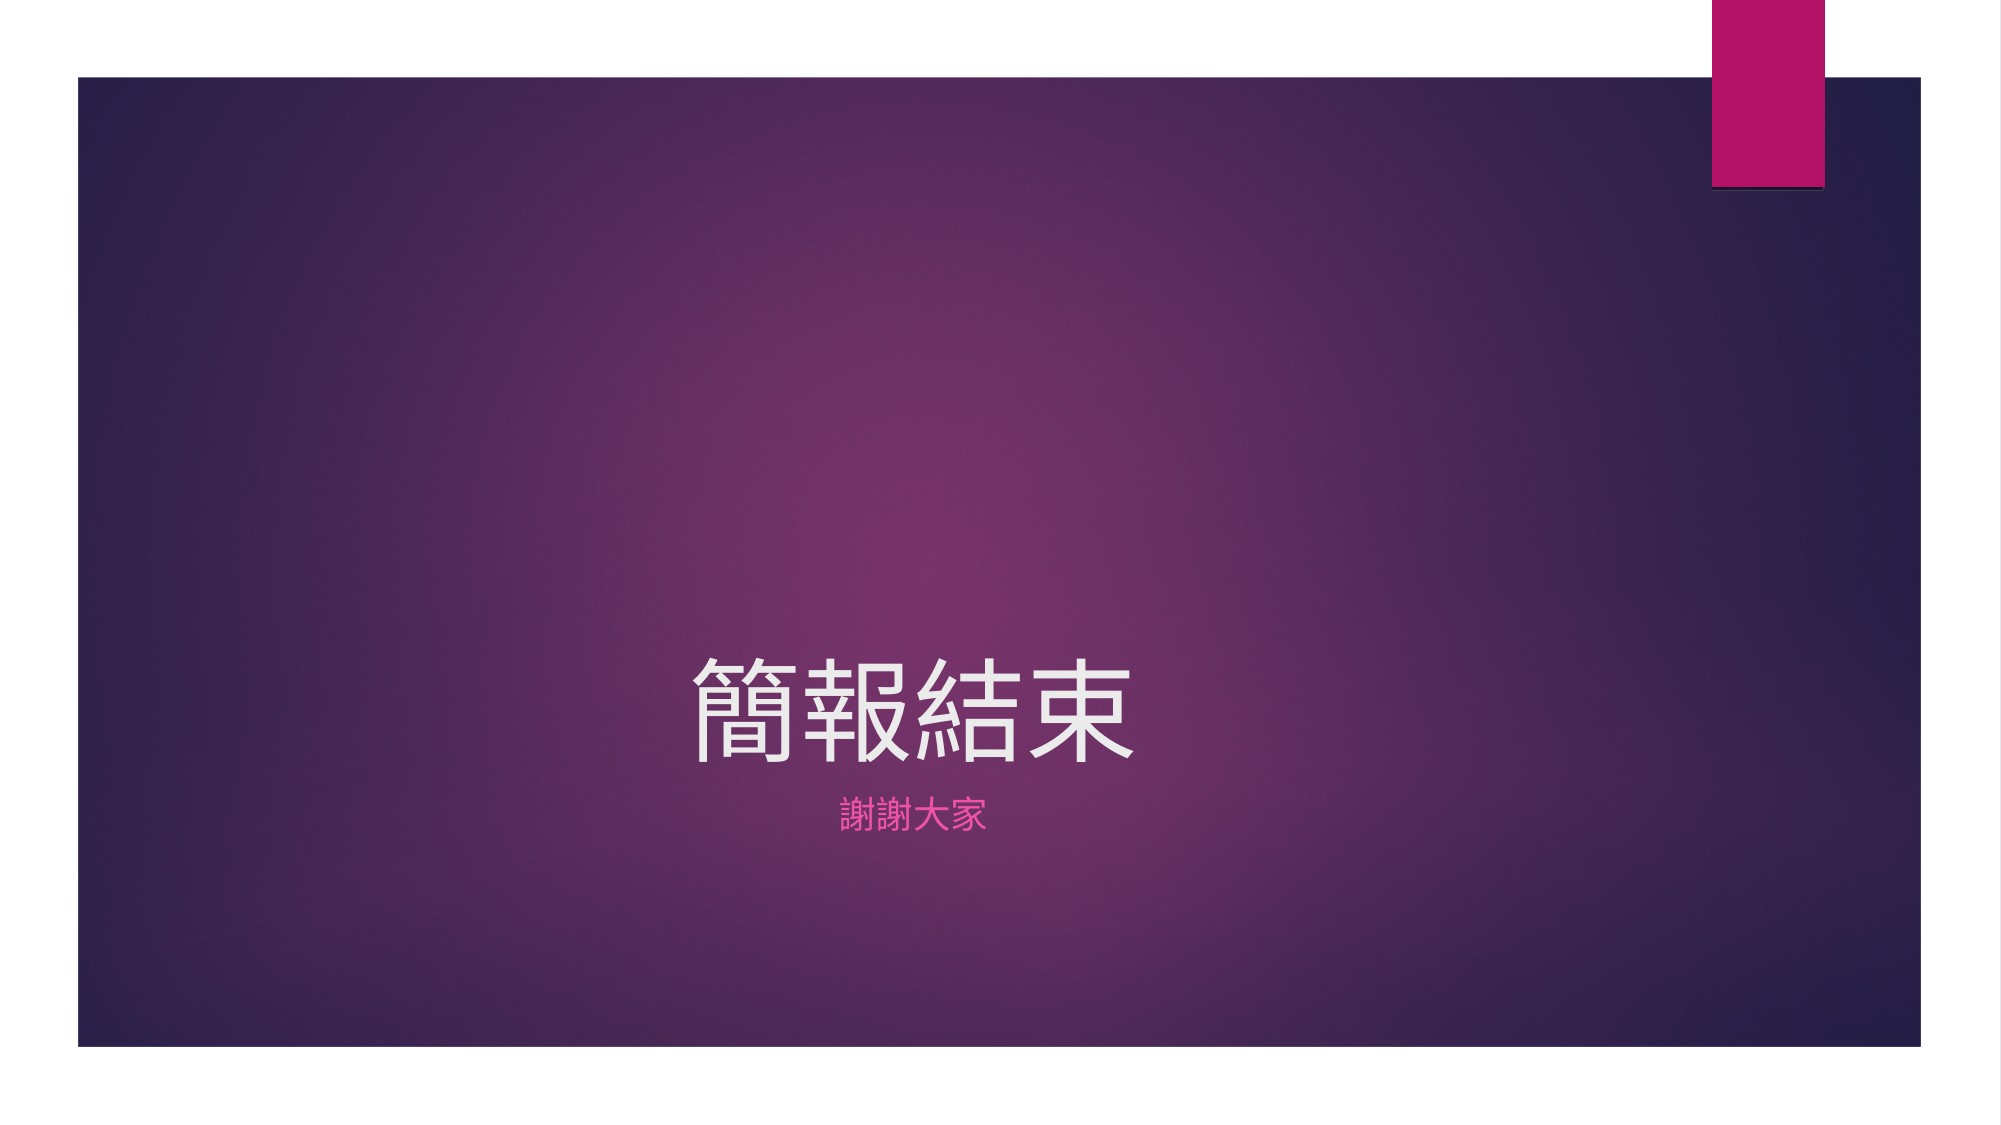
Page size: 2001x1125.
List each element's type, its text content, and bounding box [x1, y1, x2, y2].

title 簡報結束 [189, 344, 1638, 783]
subtitle 謝謝大家 [189, 783, 1638, 926]
